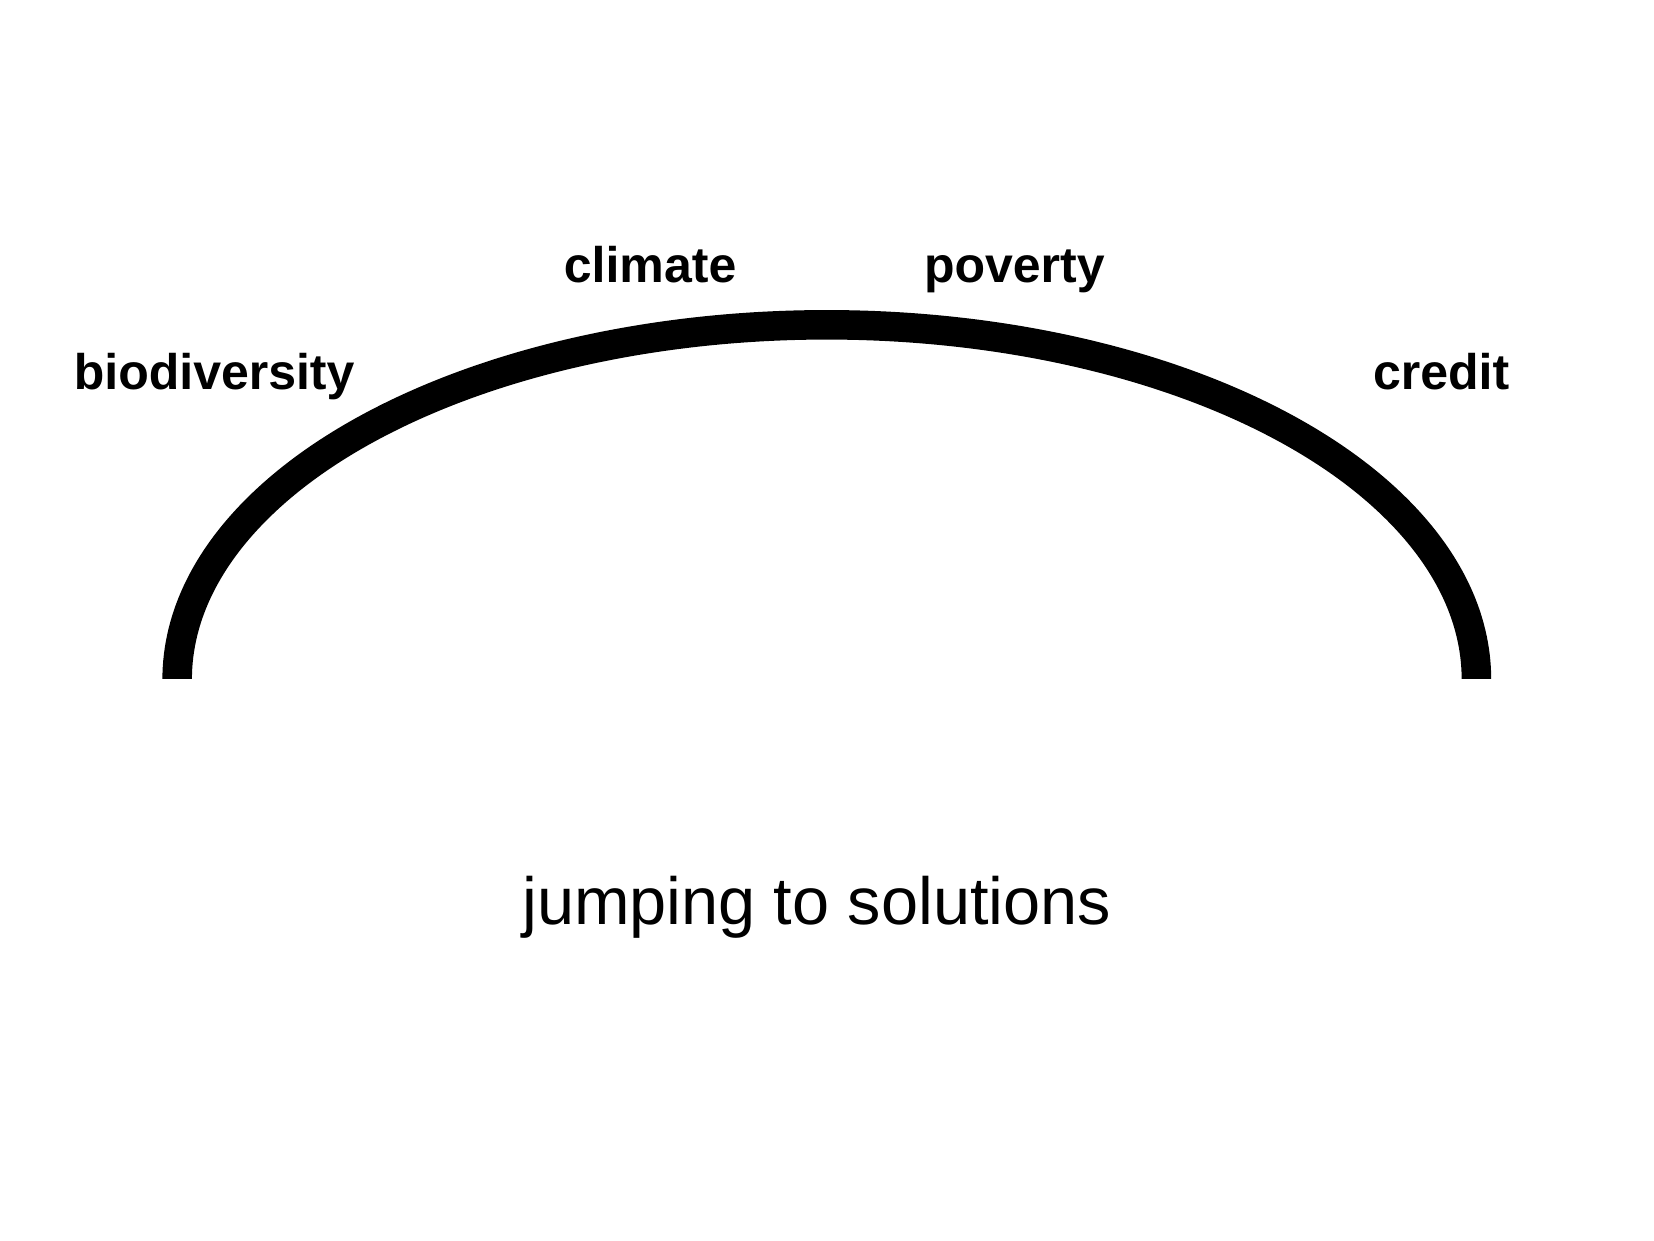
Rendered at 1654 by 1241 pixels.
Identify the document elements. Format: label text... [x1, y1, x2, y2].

text_box [59, 679, 1595, 1093]
text_box jumping to solutions [507, 856, 1129, 946]
text_box credit [1358, 336, 1525, 408]
text_box climate [549, 230, 752, 301]
text_box poverty [909, 230, 1120, 301]
text_box biodiversity [59, 336, 370, 408]
